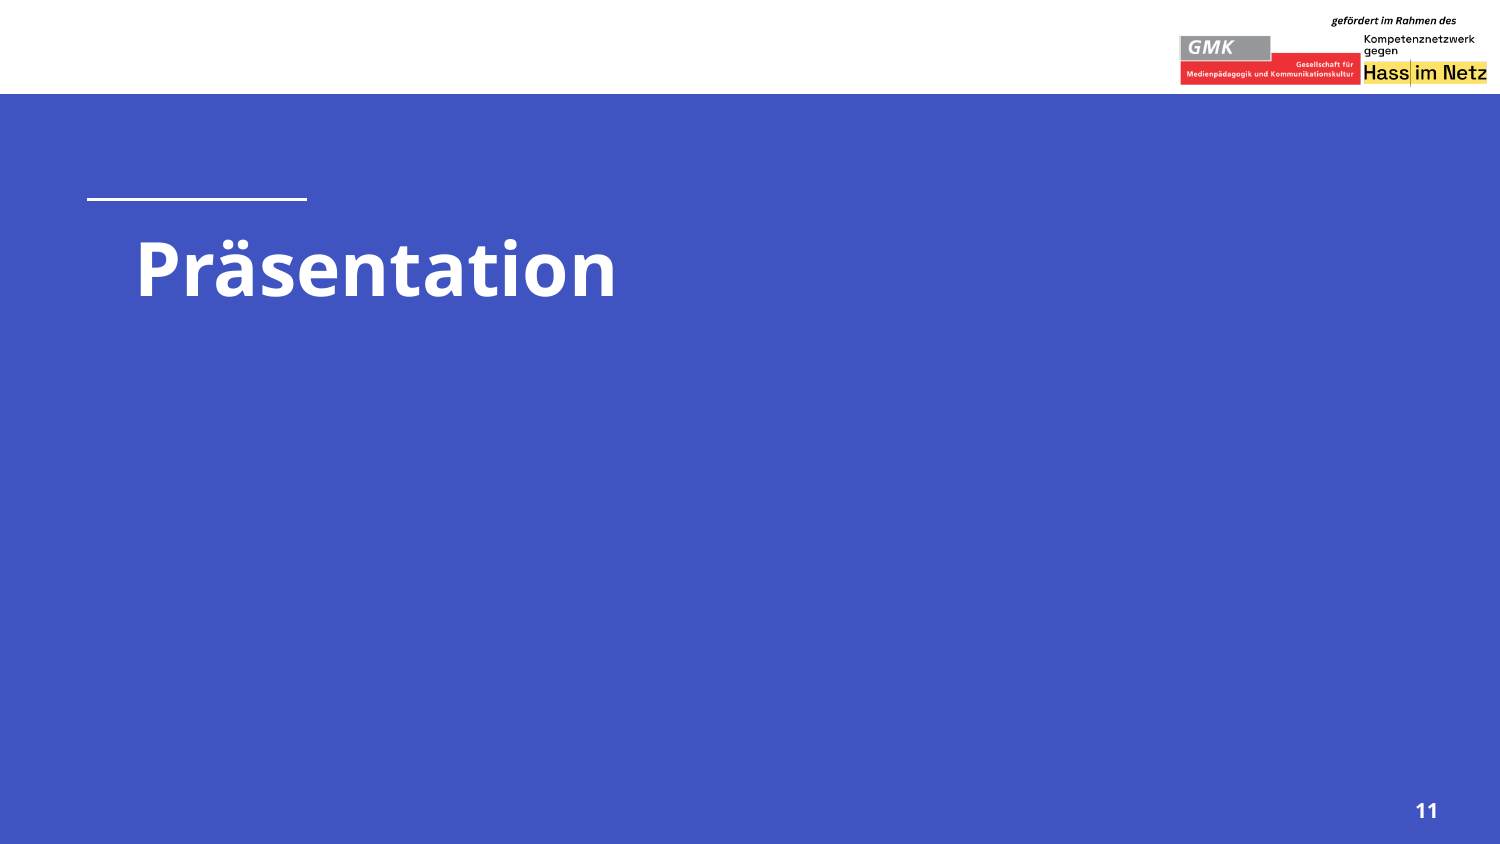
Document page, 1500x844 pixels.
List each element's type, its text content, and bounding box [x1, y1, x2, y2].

text_box 11 [1400, 779, 1491, 844]
title Präsentation [119, 216, 1381, 466]
